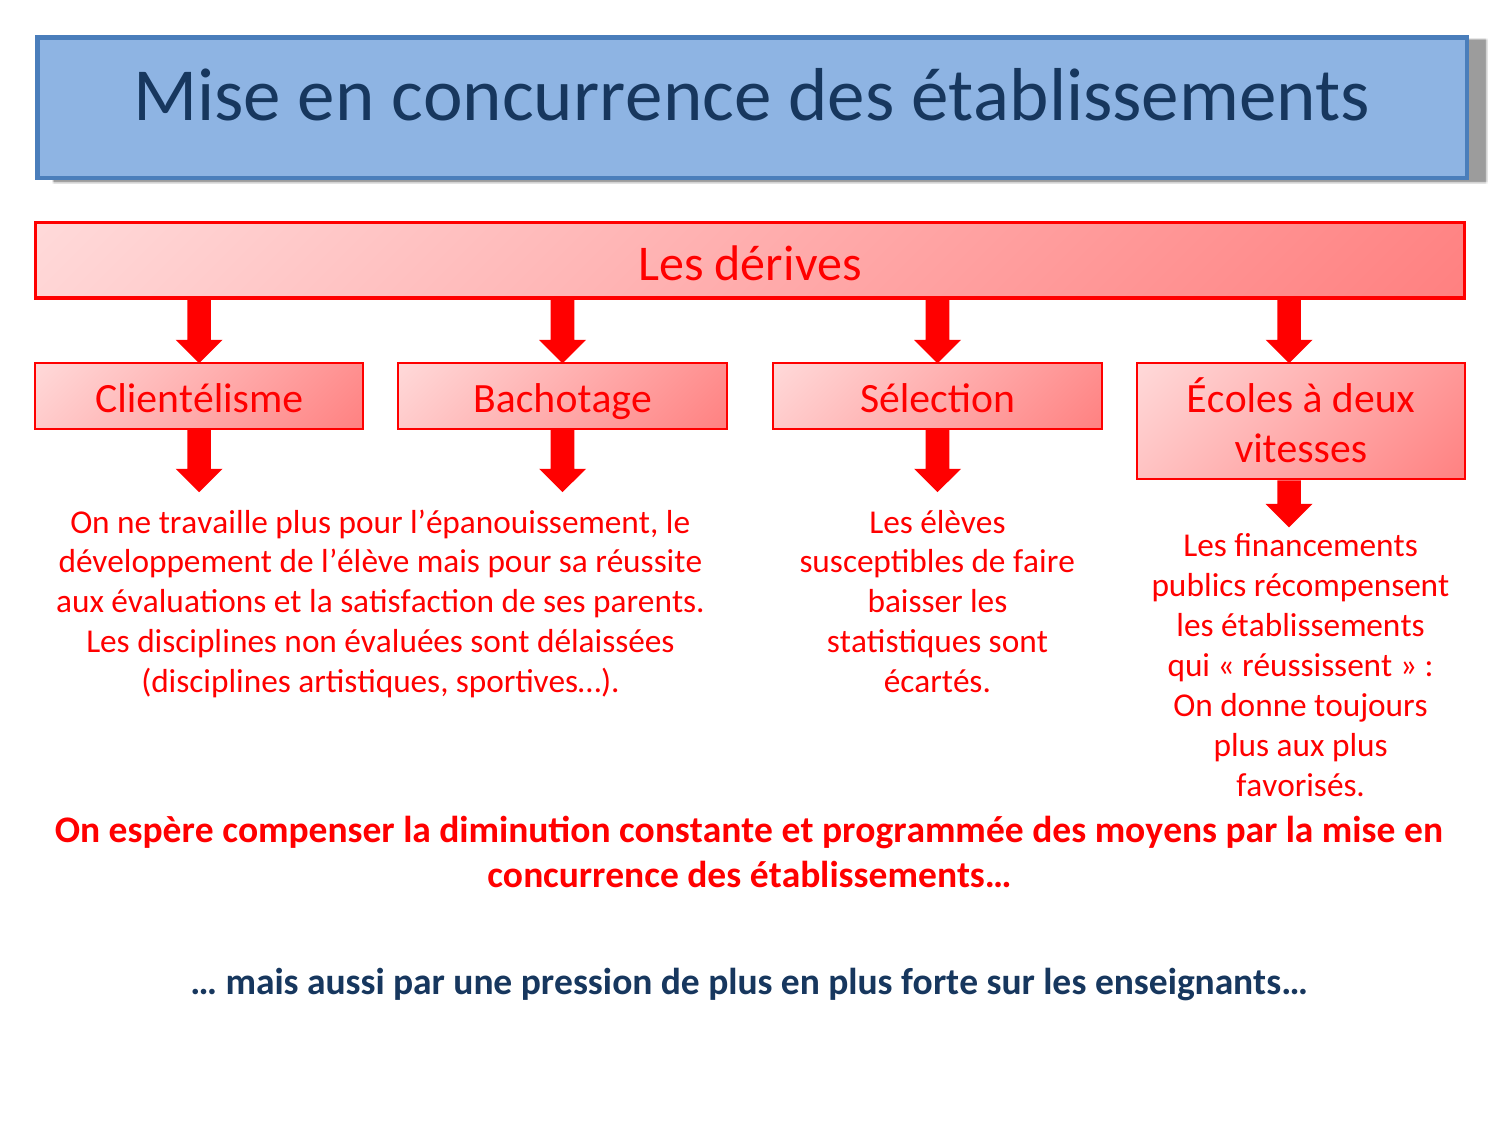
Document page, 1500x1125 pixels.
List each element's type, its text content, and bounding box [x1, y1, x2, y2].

text_box Les élèves susceptibles de faire baisser les statistiques sont écartés. [773, 492, 1102, 708]
text_box On espère compenser la diminution constante et programmée des moyens par la mise en concurrence des établissements… [35, 796, 1465, 903]
text_box [914, 299, 962, 363]
text_box Écoles à deux vitesses [1136, 363, 1465, 479]
text_box [175, 429, 223, 492]
text_box On ne travaille plus pour l’épanouissement, le développement de l’élève mais pour sa réussite aux évaluations et la satisfaction de ses parents. Les disciplines non évaluées sont délaissées (disciplines artistiques, sportives…). [35, 492, 727, 708]
text_box [539, 429, 587, 492]
text_box [175, 299, 223, 363]
text_box Clientélisme [35, 363, 364, 429]
text_box [914, 429, 962, 492]
text_box [539, 299, 587, 363]
text_box [1265, 480, 1313, 515]
text_box Sélection [773, 363, 1102, 429]
text_box Les dérives [35, 222, 1465, 299]
text_box … mais aussi par une pression de plus en plus forte sur les enseignants… [35, 949, 1465, 1010]
text_box Mise en concurrence des établissements [37, 37, 1468, 179]
text_box [1265, 299, 1313, 364]
text_box Bachotage [398, 363, 727, 429]
text_box Les financements publics récompensent les établissements qui « réussissent » : On donne toujours plus aux plus favorisés. [1136, 515, 1465, 796]
